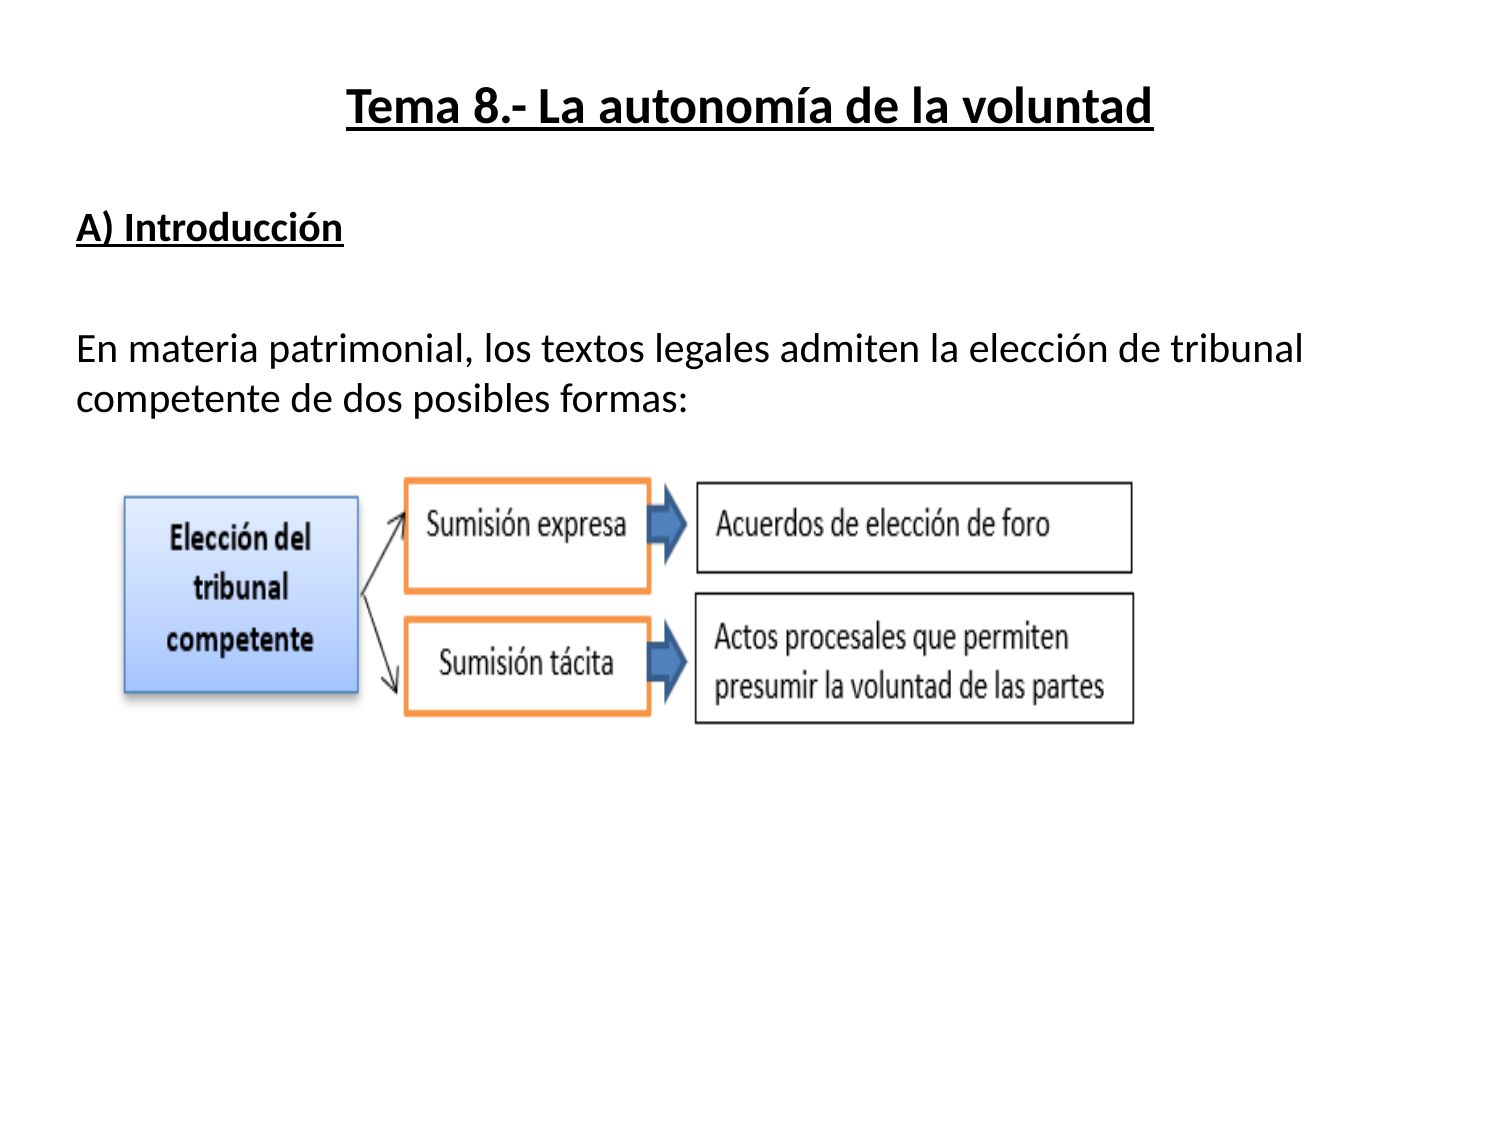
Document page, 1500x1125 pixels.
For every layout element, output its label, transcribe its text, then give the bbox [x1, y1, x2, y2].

list A) Introducción En materia patrimonial, los textos legales admiten la elección de tribunal competente de dos posibles formas: [61, 191, 1439, 1073]
picture [92, 452, 1173, 767]
title Tema 8.- La autonomía de la voluntad [75, 45, 1426, 162]
